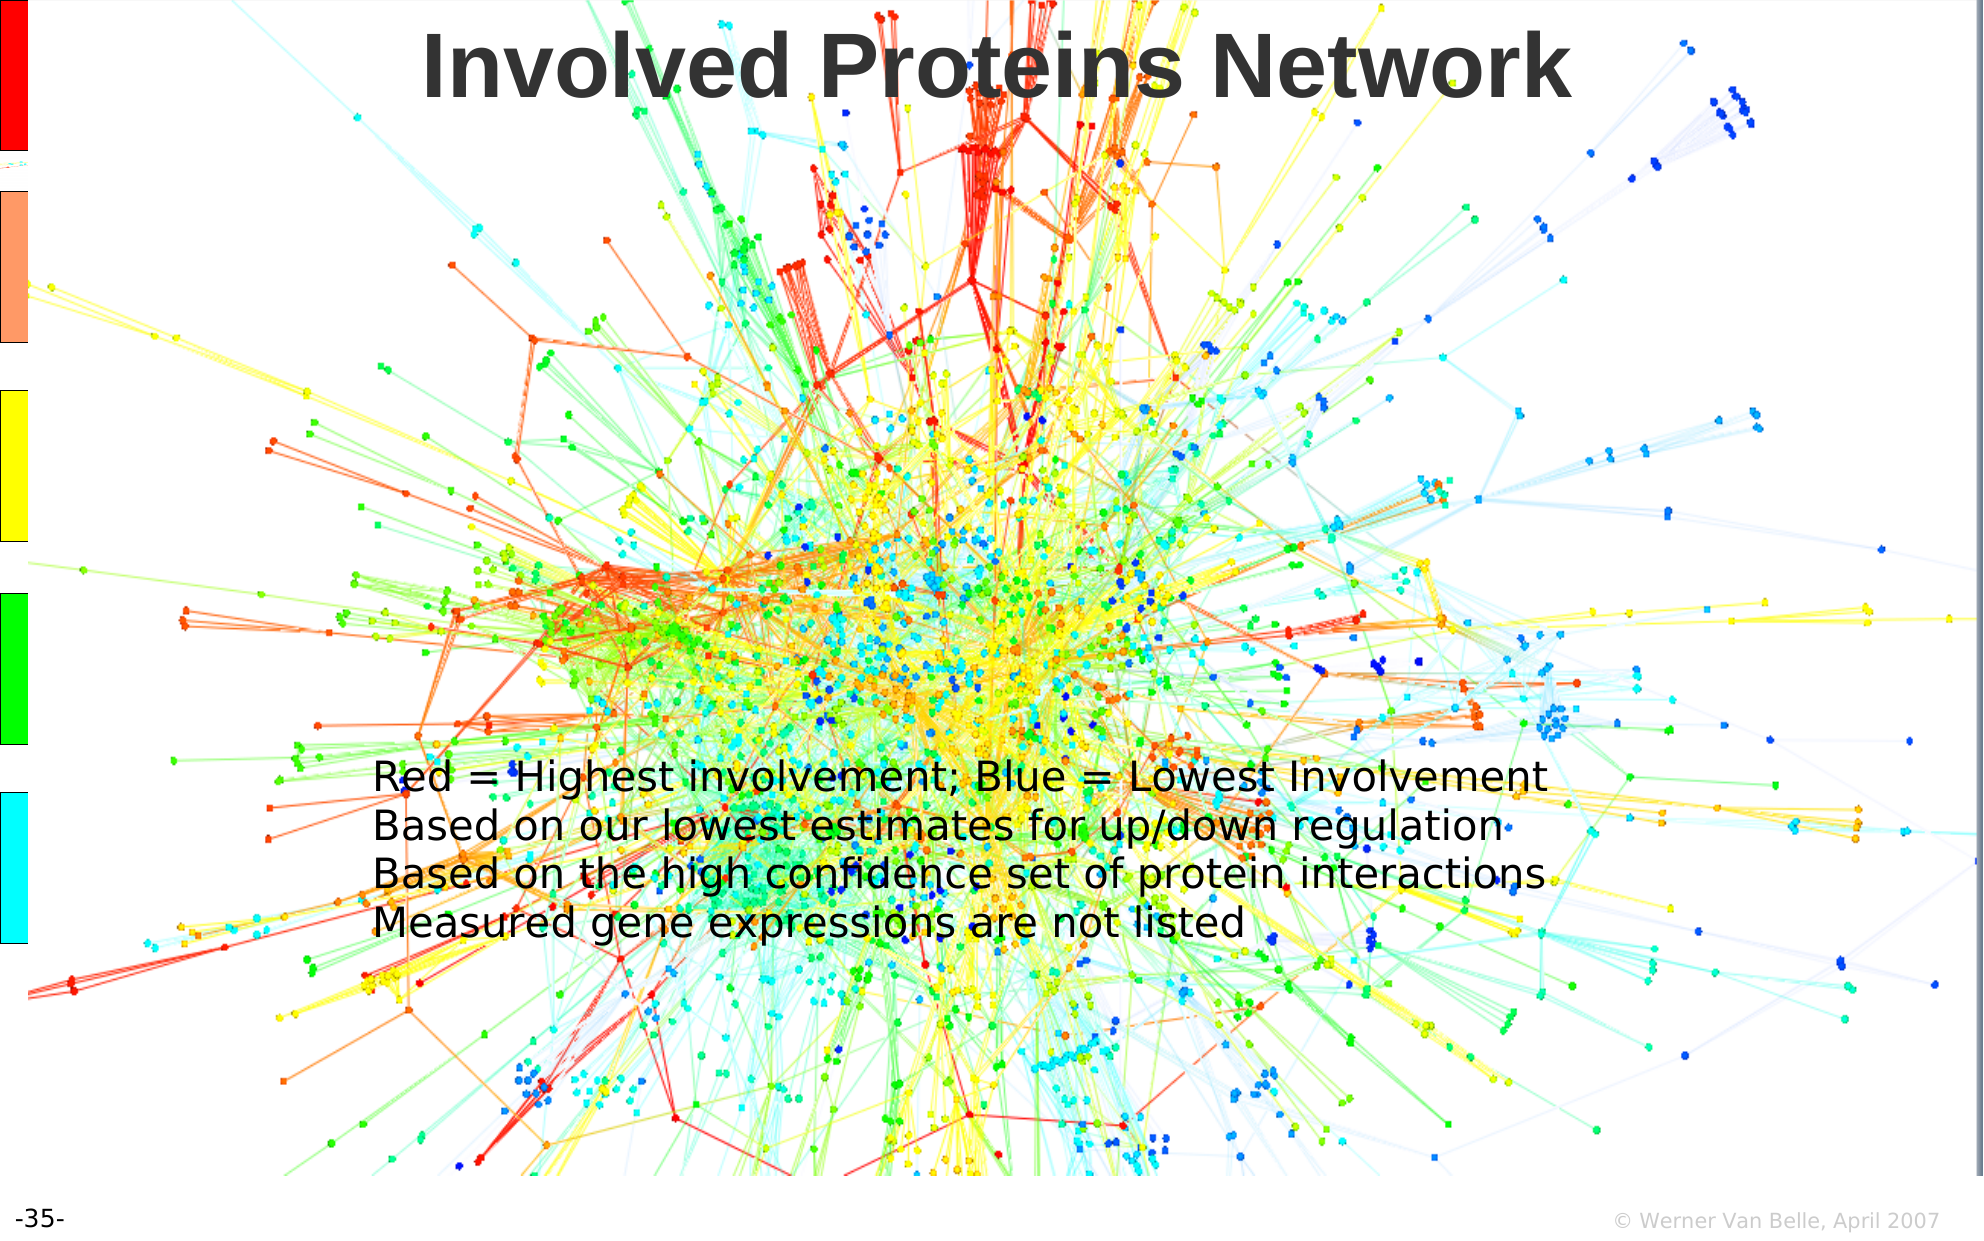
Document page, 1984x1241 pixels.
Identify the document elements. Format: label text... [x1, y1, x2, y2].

text_box Red = Highest involvement; Blue = Lowest Involvement Based on our lowest estimates for up/down regulation Based on the high confidence set of protein interactions Measured gene expressions are not listed [357, 745, 1823, 955]
title Involved Proteins Network [150, 0, 1845, 133]
picture [28, 0, 1983, 1176]
